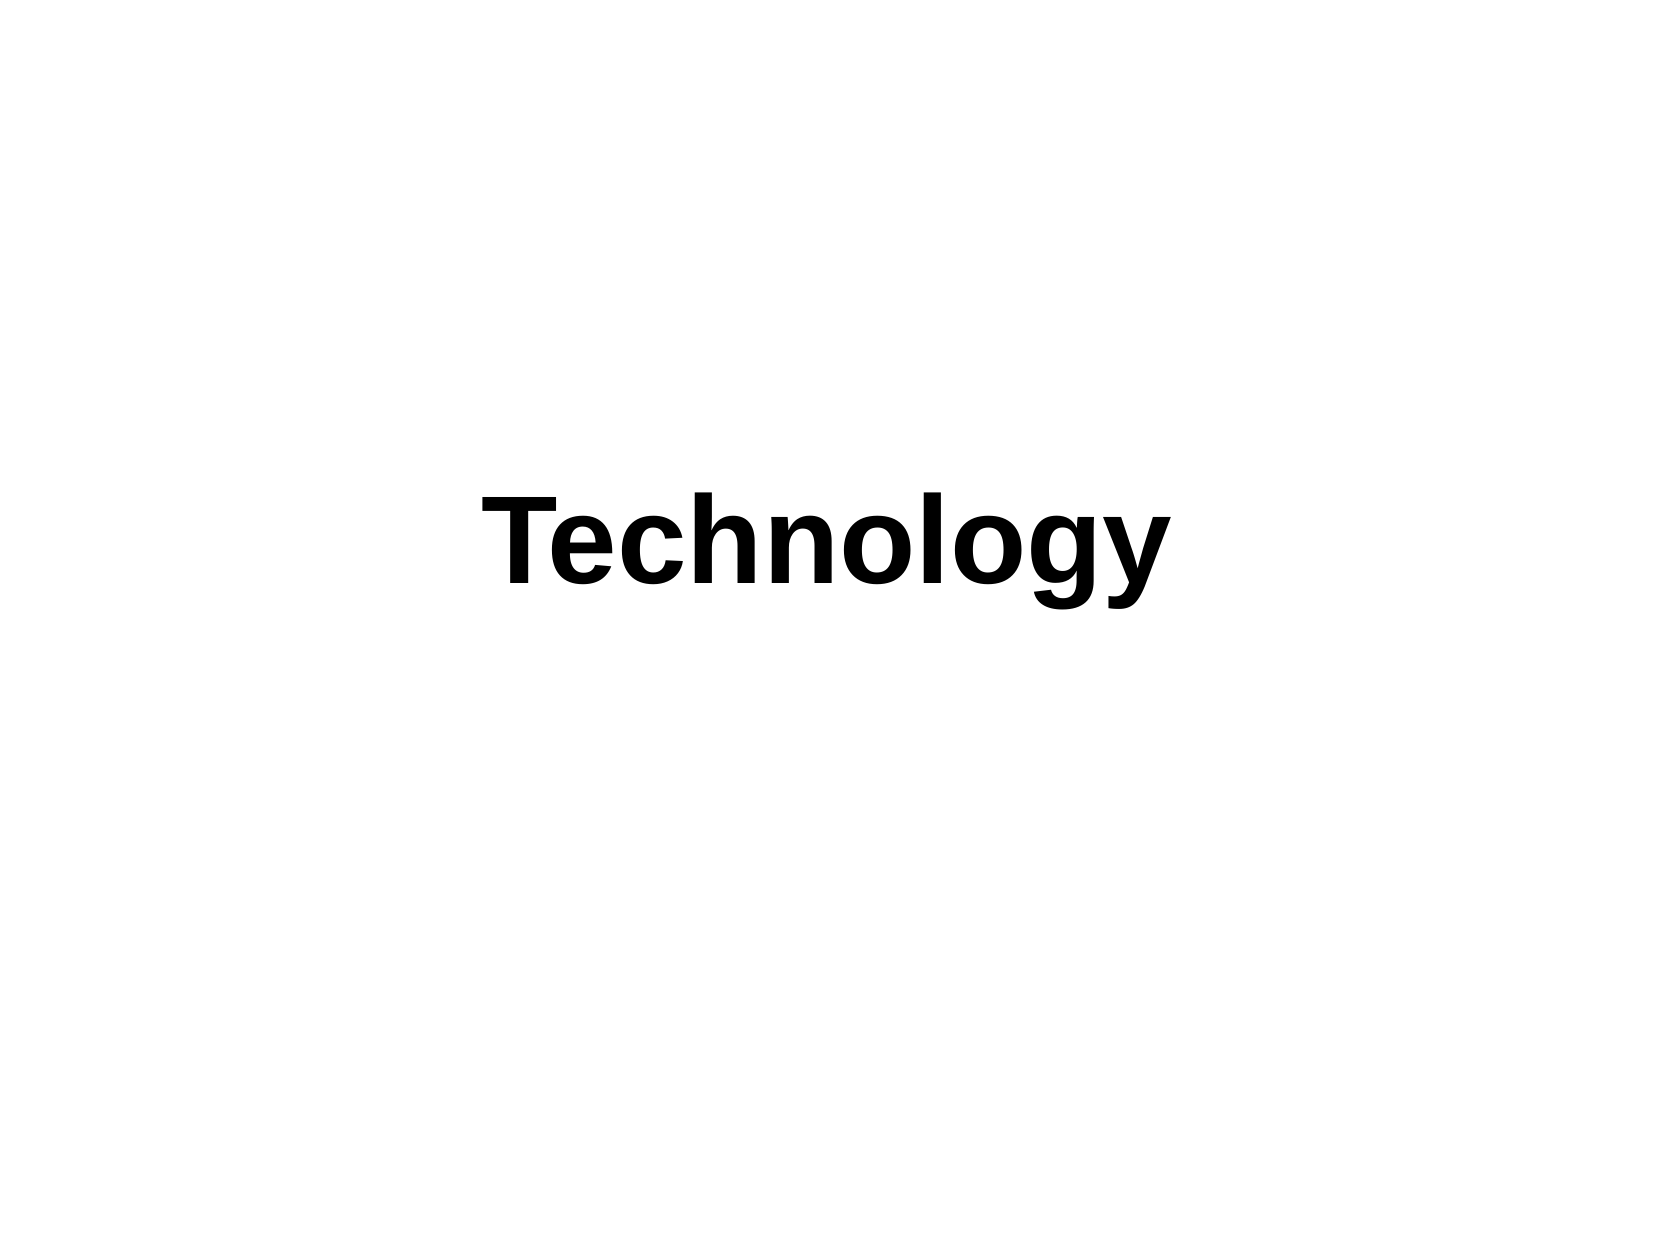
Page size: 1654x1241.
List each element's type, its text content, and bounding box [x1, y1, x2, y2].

subtitle Technology [82, 49, 1571, 1010]
